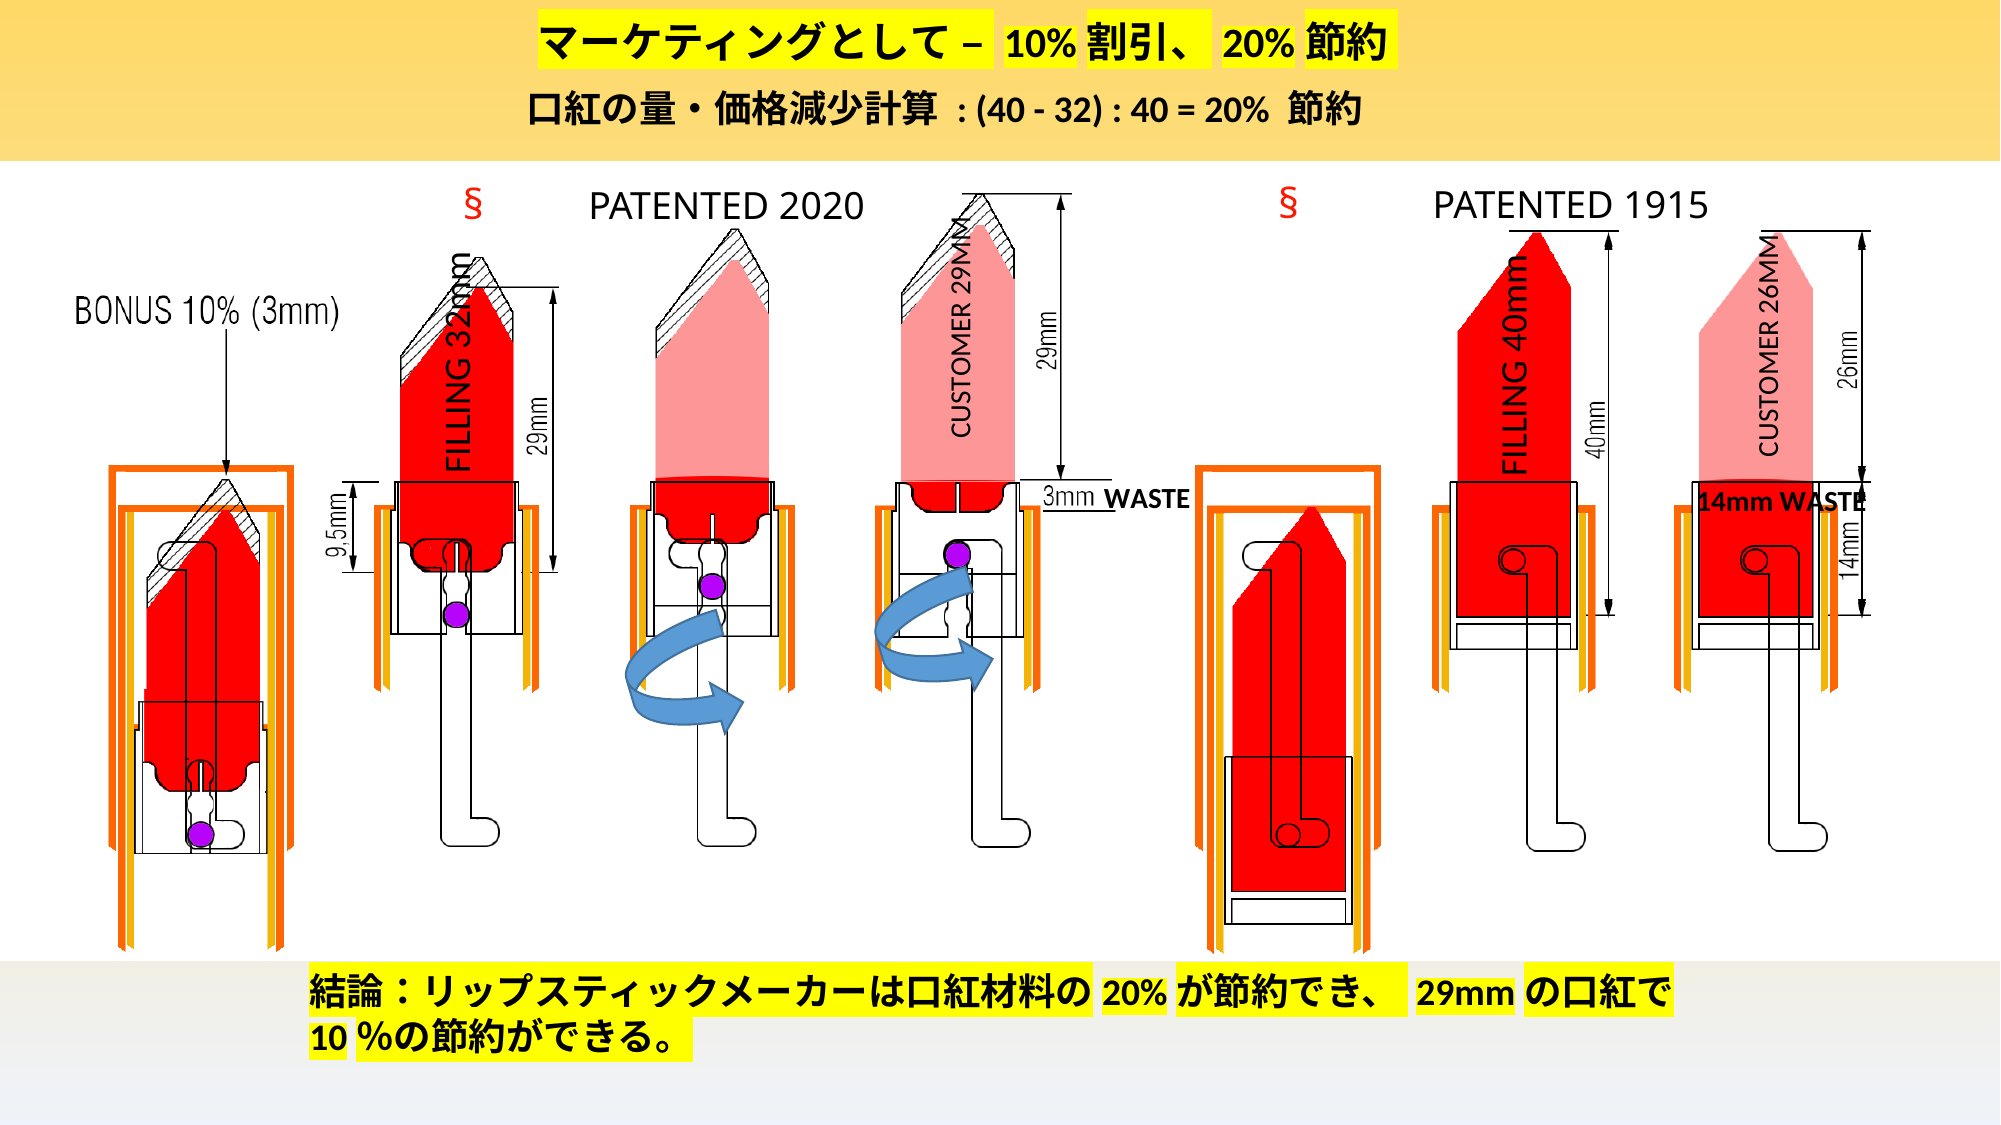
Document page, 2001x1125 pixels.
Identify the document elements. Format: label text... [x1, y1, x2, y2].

text_box PATENTED 2020 [447, 165, 1053, 245]
picture [0, 161, 2000, 961]
text_box 結論：リップスティックメーカーは口紅材料の20%が節約でき、 29mmの口紅で10％の節約ができる。 [294, 960, 1706, 1067]
text_box [875, 566, 993, 691]
text_box 14mm WASTE [1597, 474, 1898, 526]
text_box CUSTOMER 26MM [1741, 193, 1792, 486]
text_box WASTE [978, 471, 1280, 523]
text_box PATENTED 1915 [1263, 164, 1931, 244]
text_box 口紅の量・価格減少計算 : (40 - 32) : 40 = 20% 節約 [377, 77, 1512, 138]
text_box マーケティングとして – 10%割引、20%節約 [522, 8, 1658, 74]
text_box FILLING 32mm [425, 230, 486, 523]
text_box [625, 609, 744, 734]
text_box CUSTOMER 29MM [933, 175, 985, 467]
text_box FILLING 40mm [1481, 233, 1543, 526]
